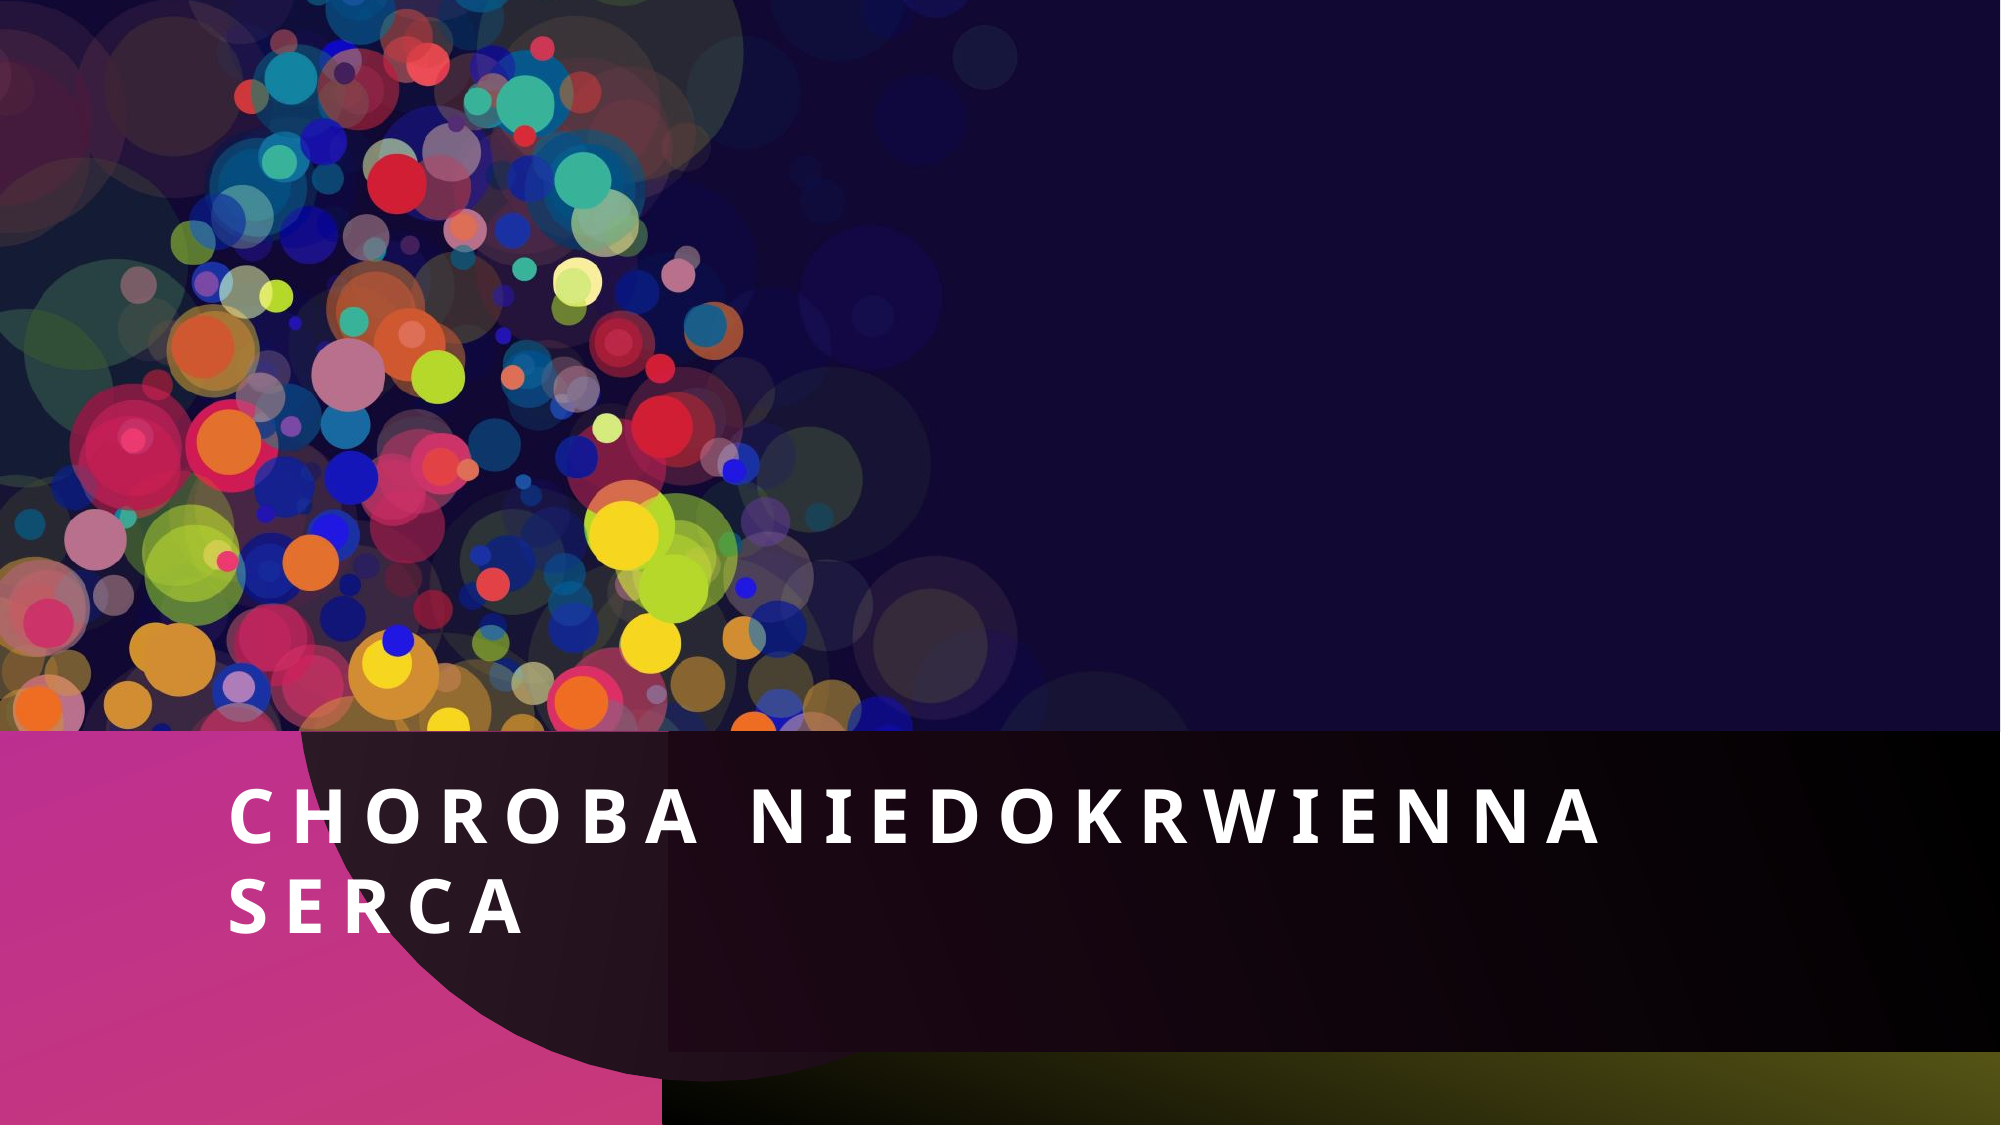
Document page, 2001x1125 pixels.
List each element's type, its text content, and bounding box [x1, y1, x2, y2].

text_box [0, 731, 2000, 1125]
title Choroba niedokrwienna serca [227, 756, 1776, 949]
picture [0, 0, 2000, 732]
